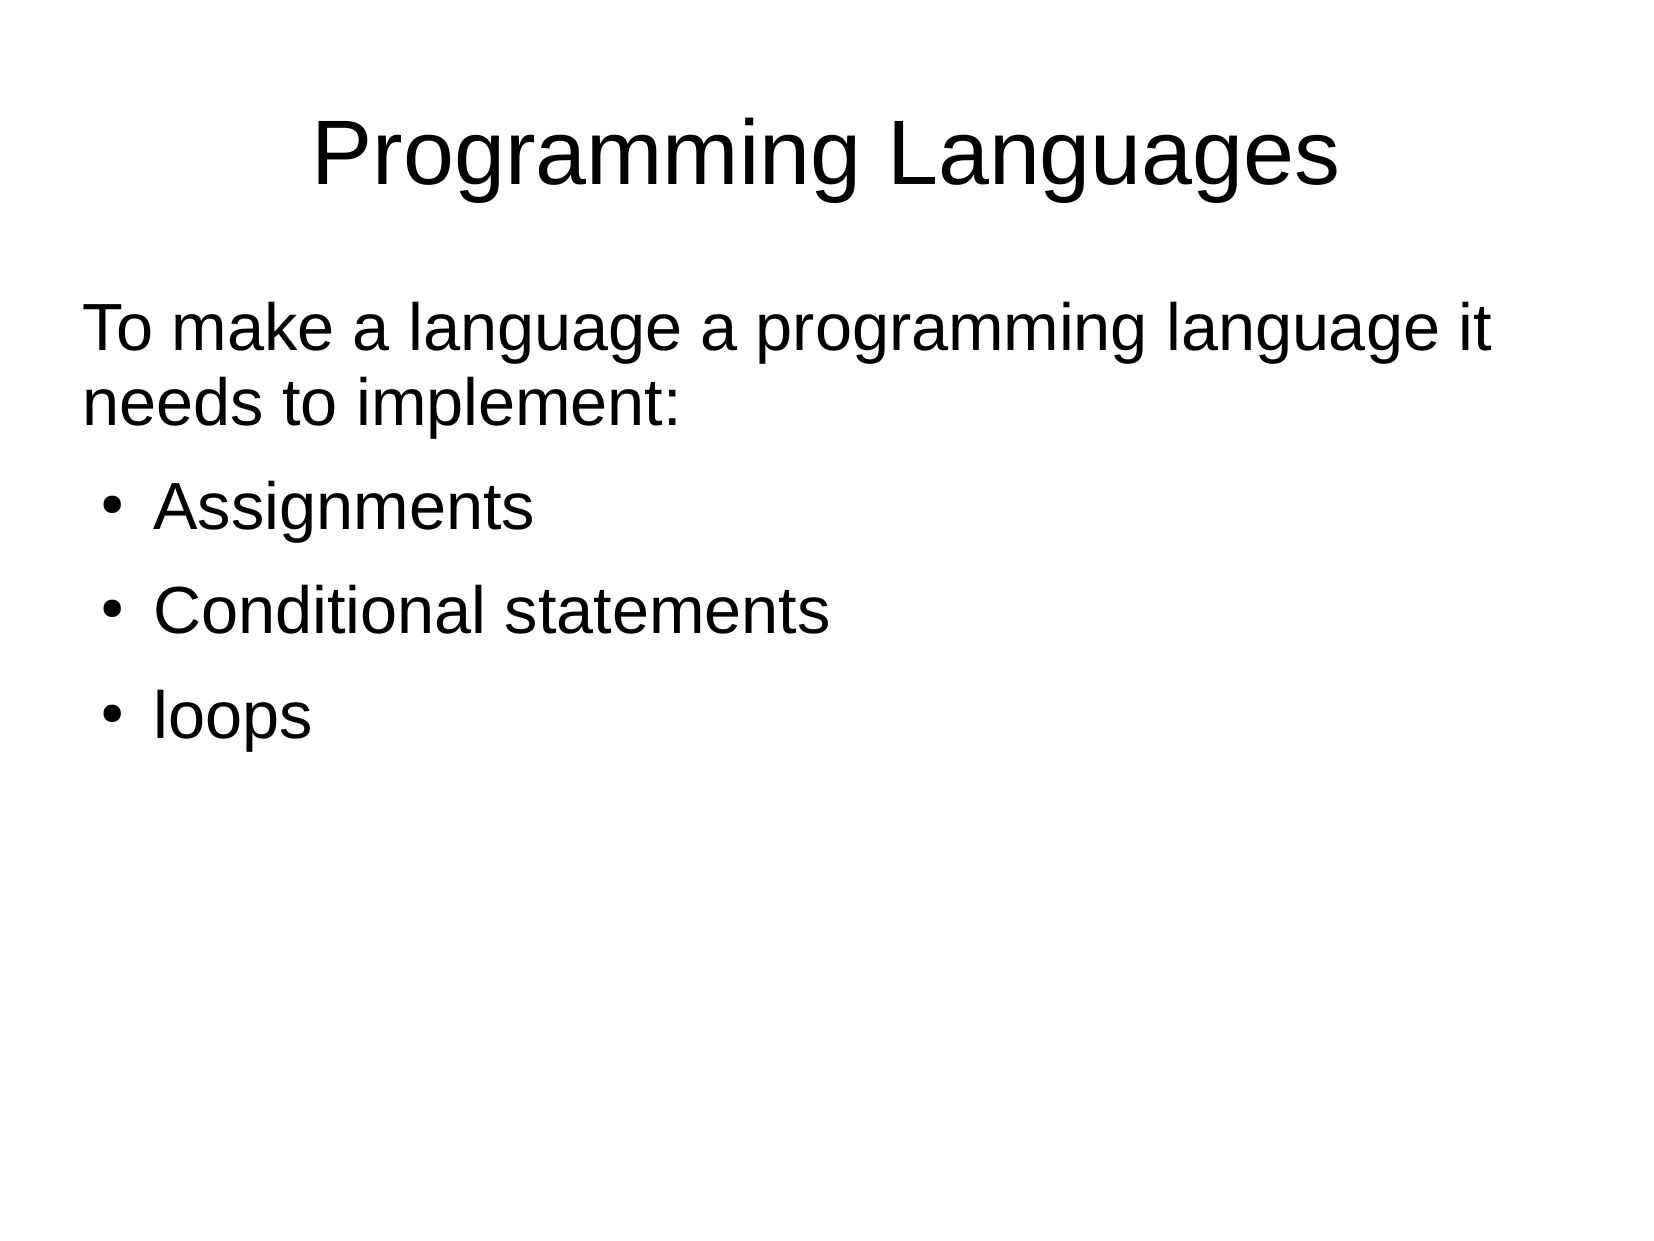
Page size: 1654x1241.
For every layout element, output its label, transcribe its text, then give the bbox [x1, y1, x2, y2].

list To make a language a programming language it needs to implement: Assignments Conditional statements loops [82, 290, 1571, 1010]
title Programming Languages [82, 49, 1571, 257]
